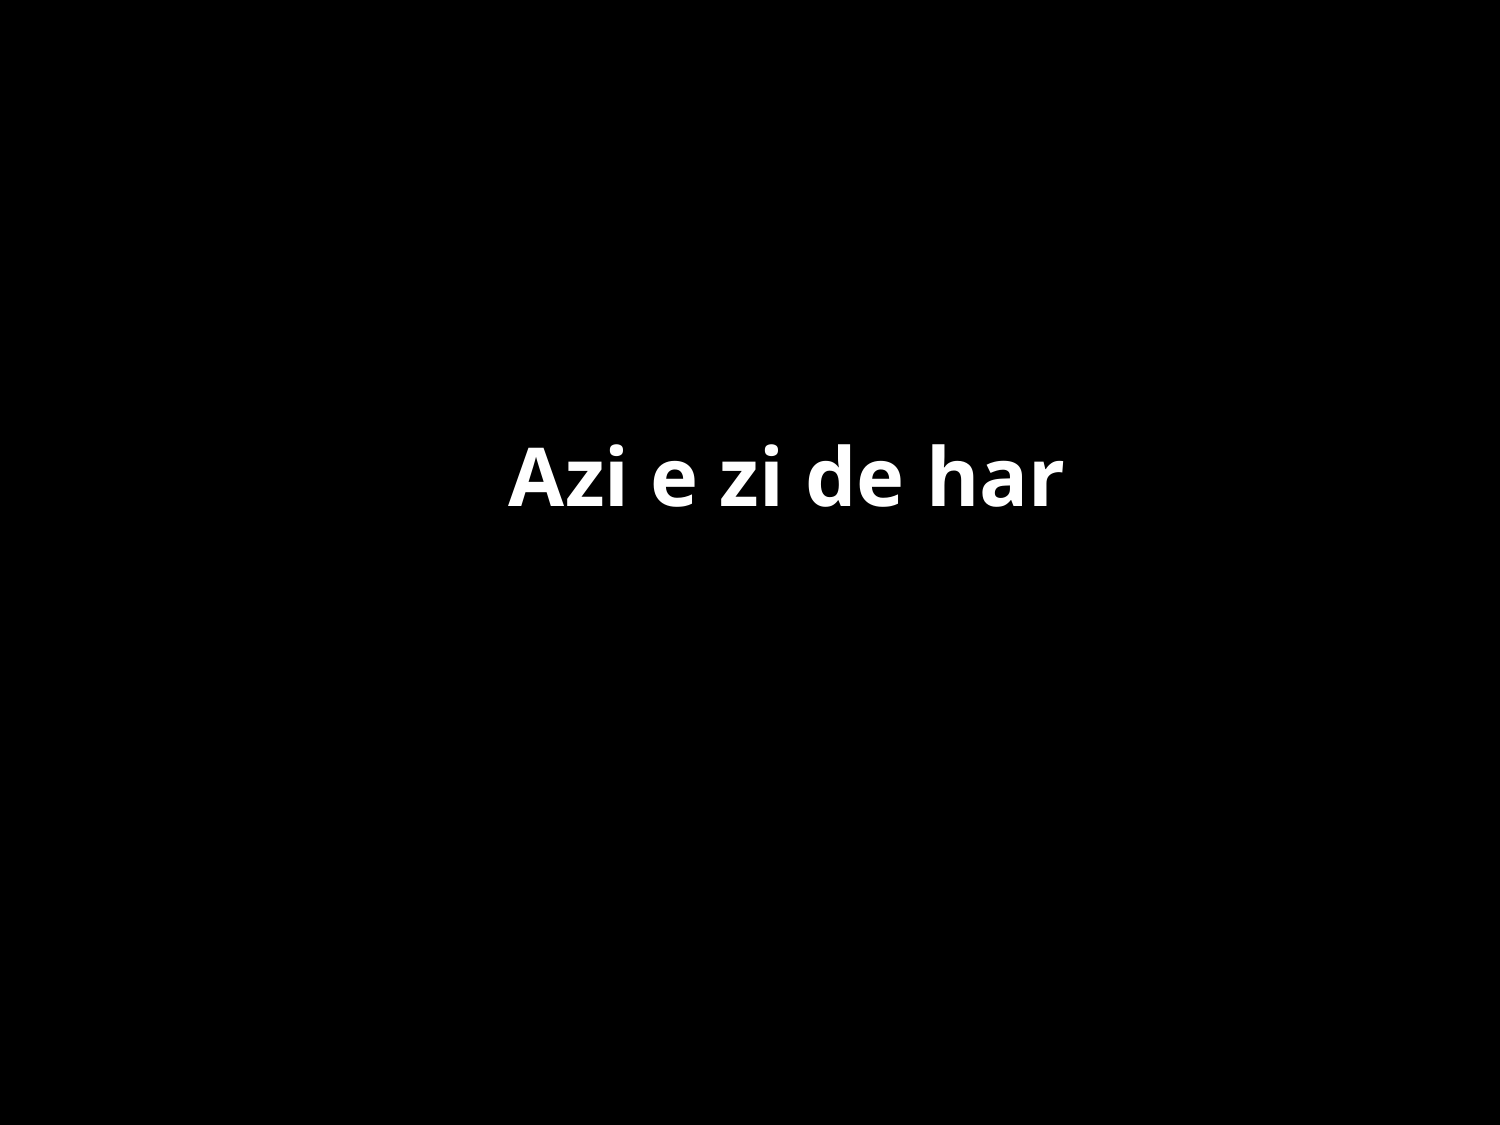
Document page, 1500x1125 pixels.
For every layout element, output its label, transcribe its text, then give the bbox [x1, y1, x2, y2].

text_box Azi e zi de har [337, 412, 1238, 628]
